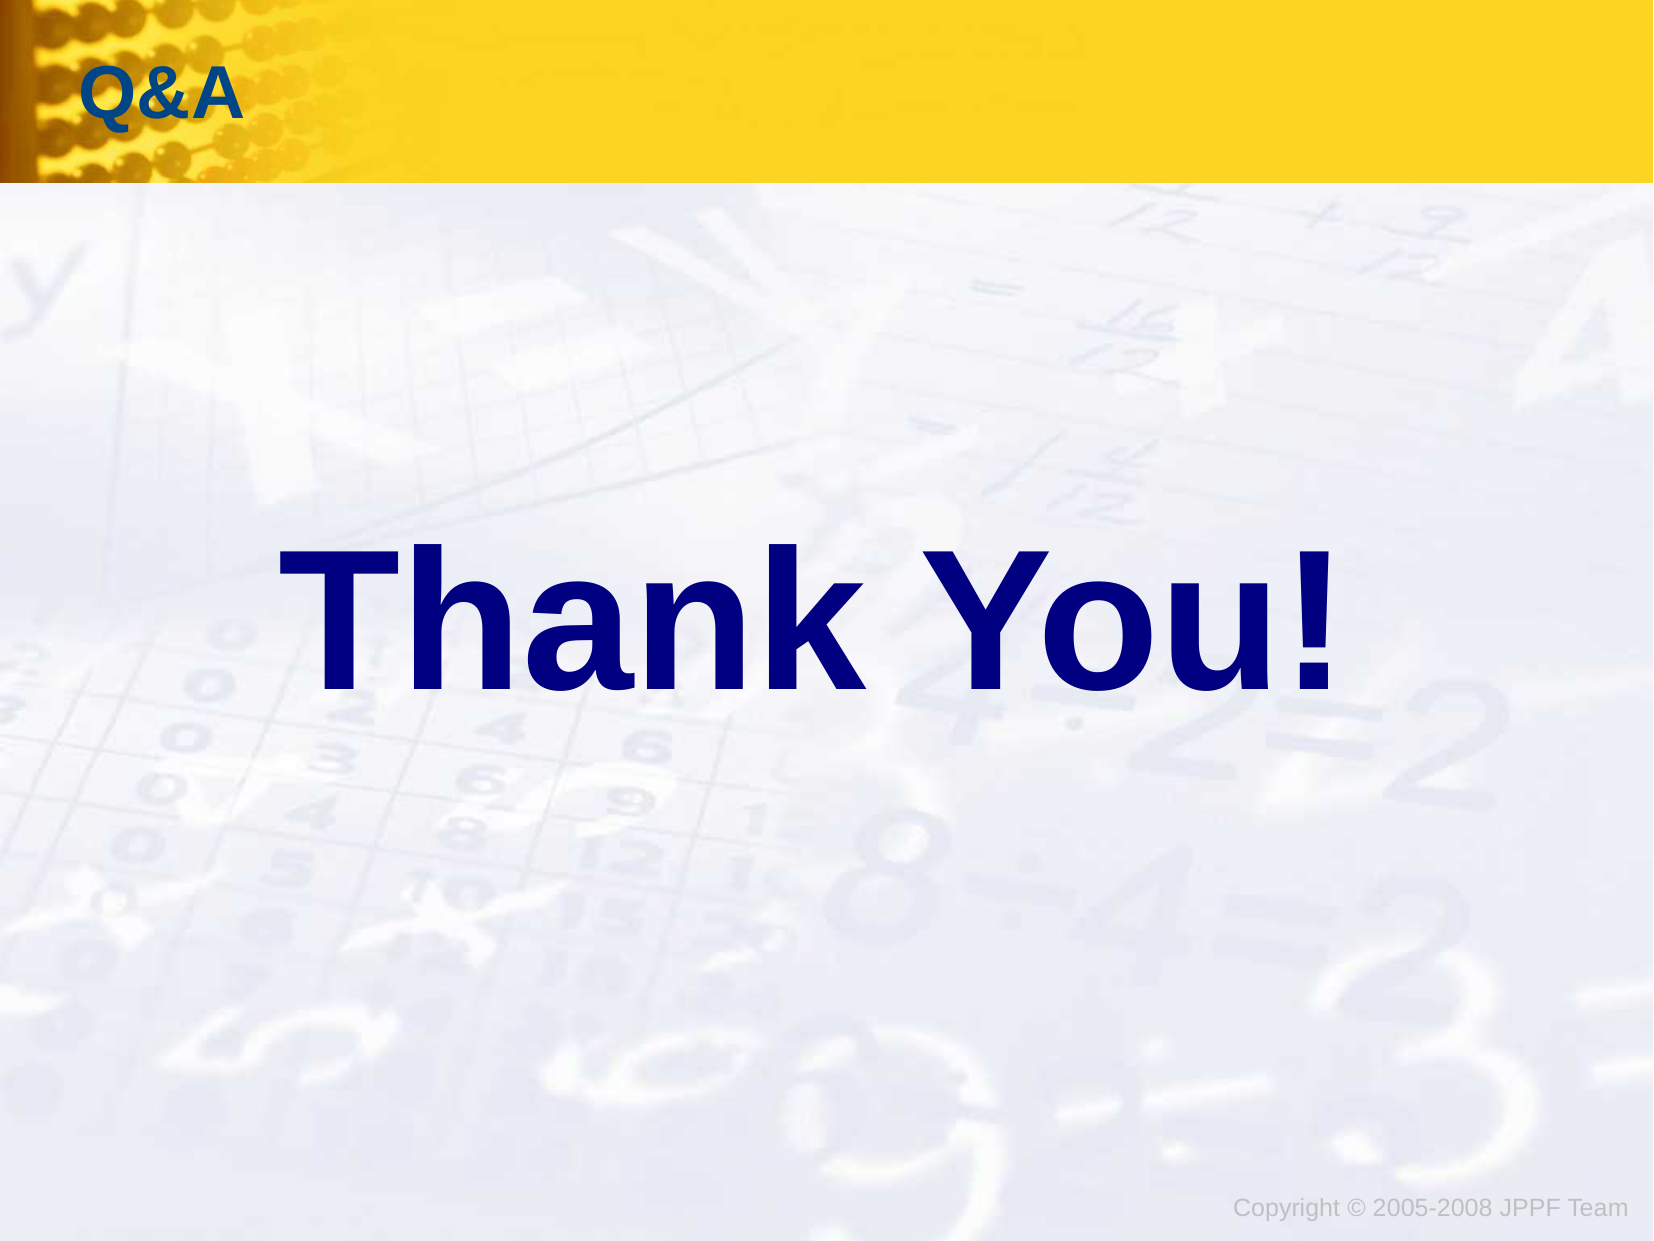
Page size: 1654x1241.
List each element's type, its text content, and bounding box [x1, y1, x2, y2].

text_box Thank You! [263, 501, 1389, 740]
title Q&A [78, 25, 1567, 161]
picture [0, 0, 1654, 1241]
